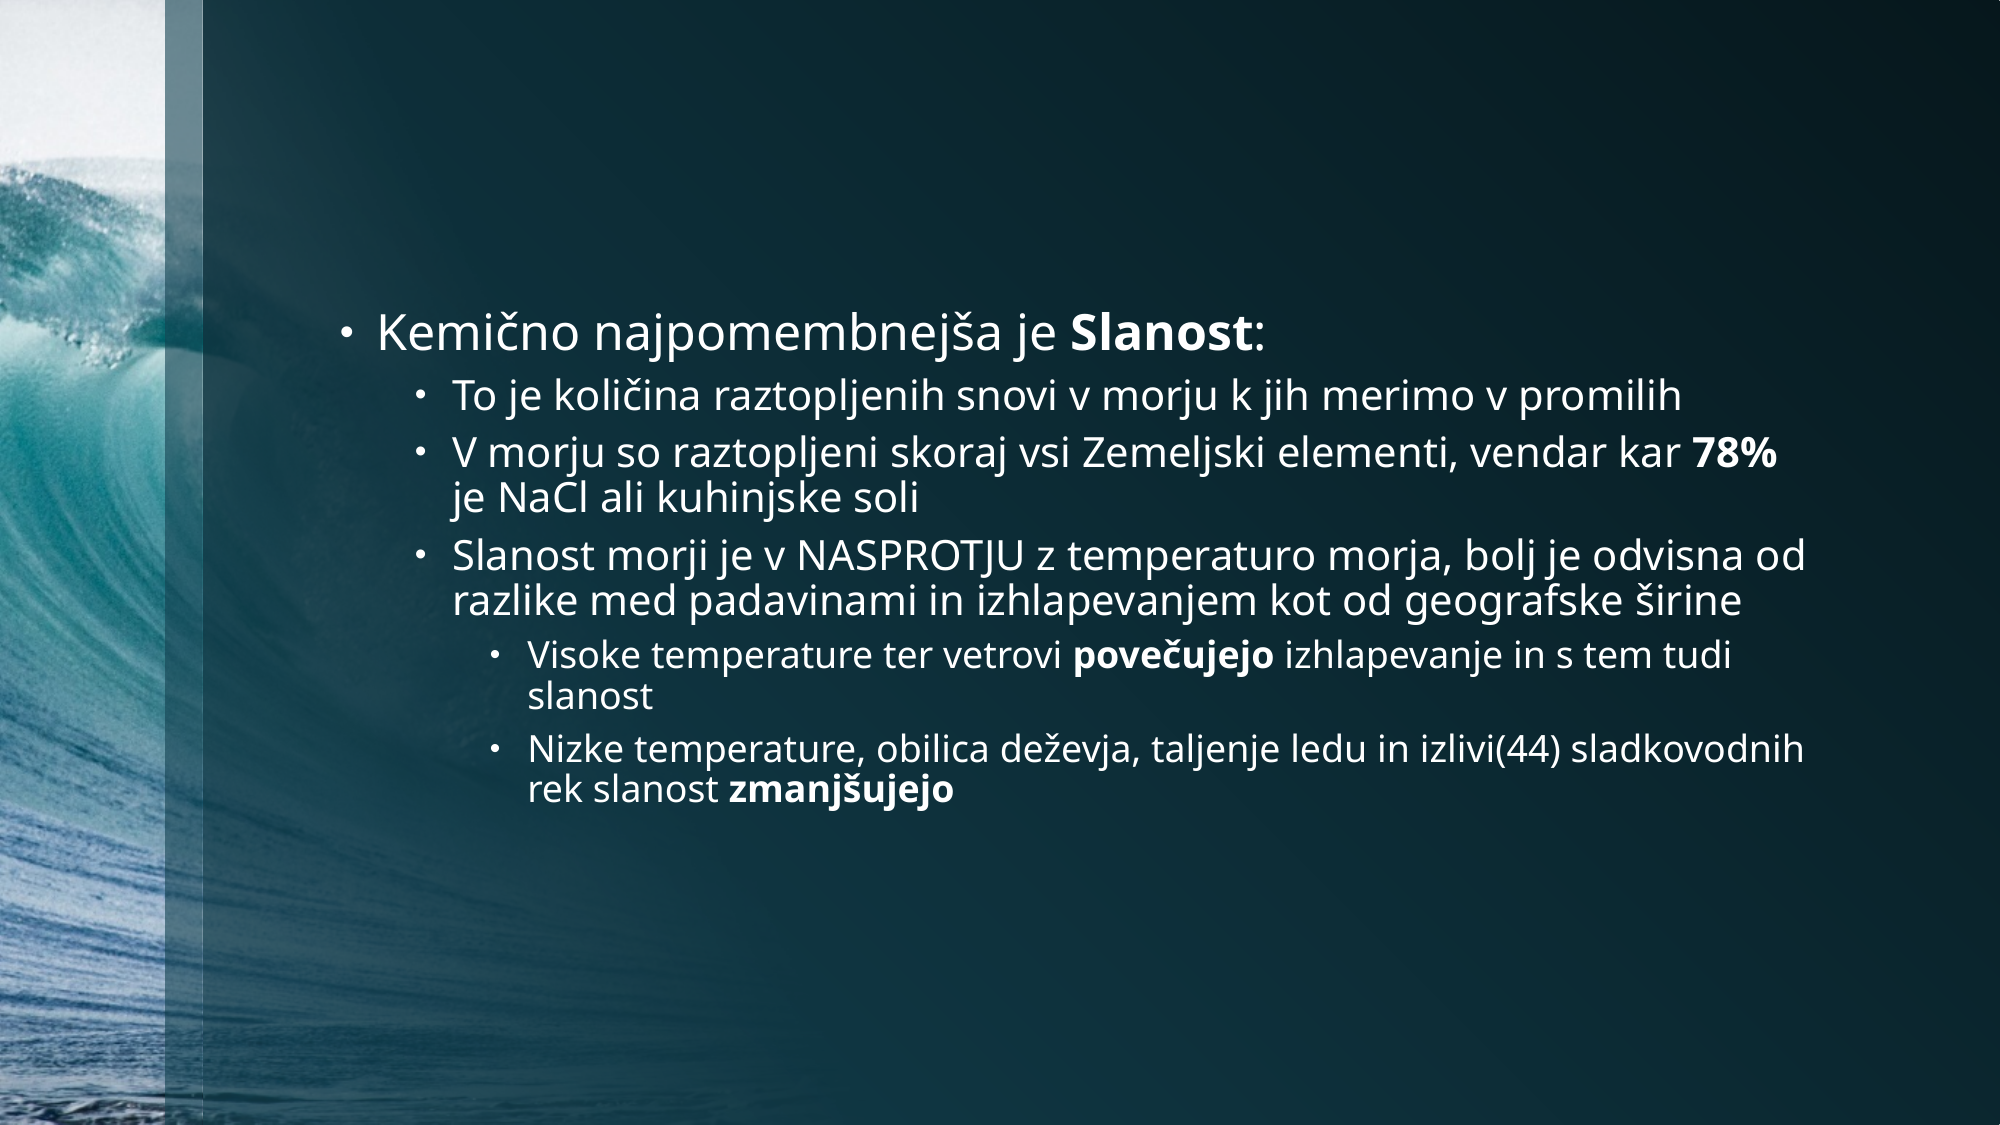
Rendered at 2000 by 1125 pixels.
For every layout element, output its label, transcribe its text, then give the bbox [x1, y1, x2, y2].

picture [0, 0, 2000, 1125]
list Kemično najpomembnejša je Slanost: To je količina raztopljenih snovi v morju k jih merimo v promilih V morju so raztopljeni skoraj vsi Zemeljski elementi, vendar kar 78% je NaCl ali kuhinjske soli Slanost morji je v NASPROTJU z temperaturo morja, bolj je odvisna od razlike med padavinami in izhlapevanjem kot od geografske širine Visoke temperature ter vetrovi povečujejo izhlapevanje in s tem tudi slanost Nizke temperature, obilica deževja, taljenje ledu in izlivi(44) sladkovodnih rek slanost zmanjšujejo [324, 299, 1825, 1025]
